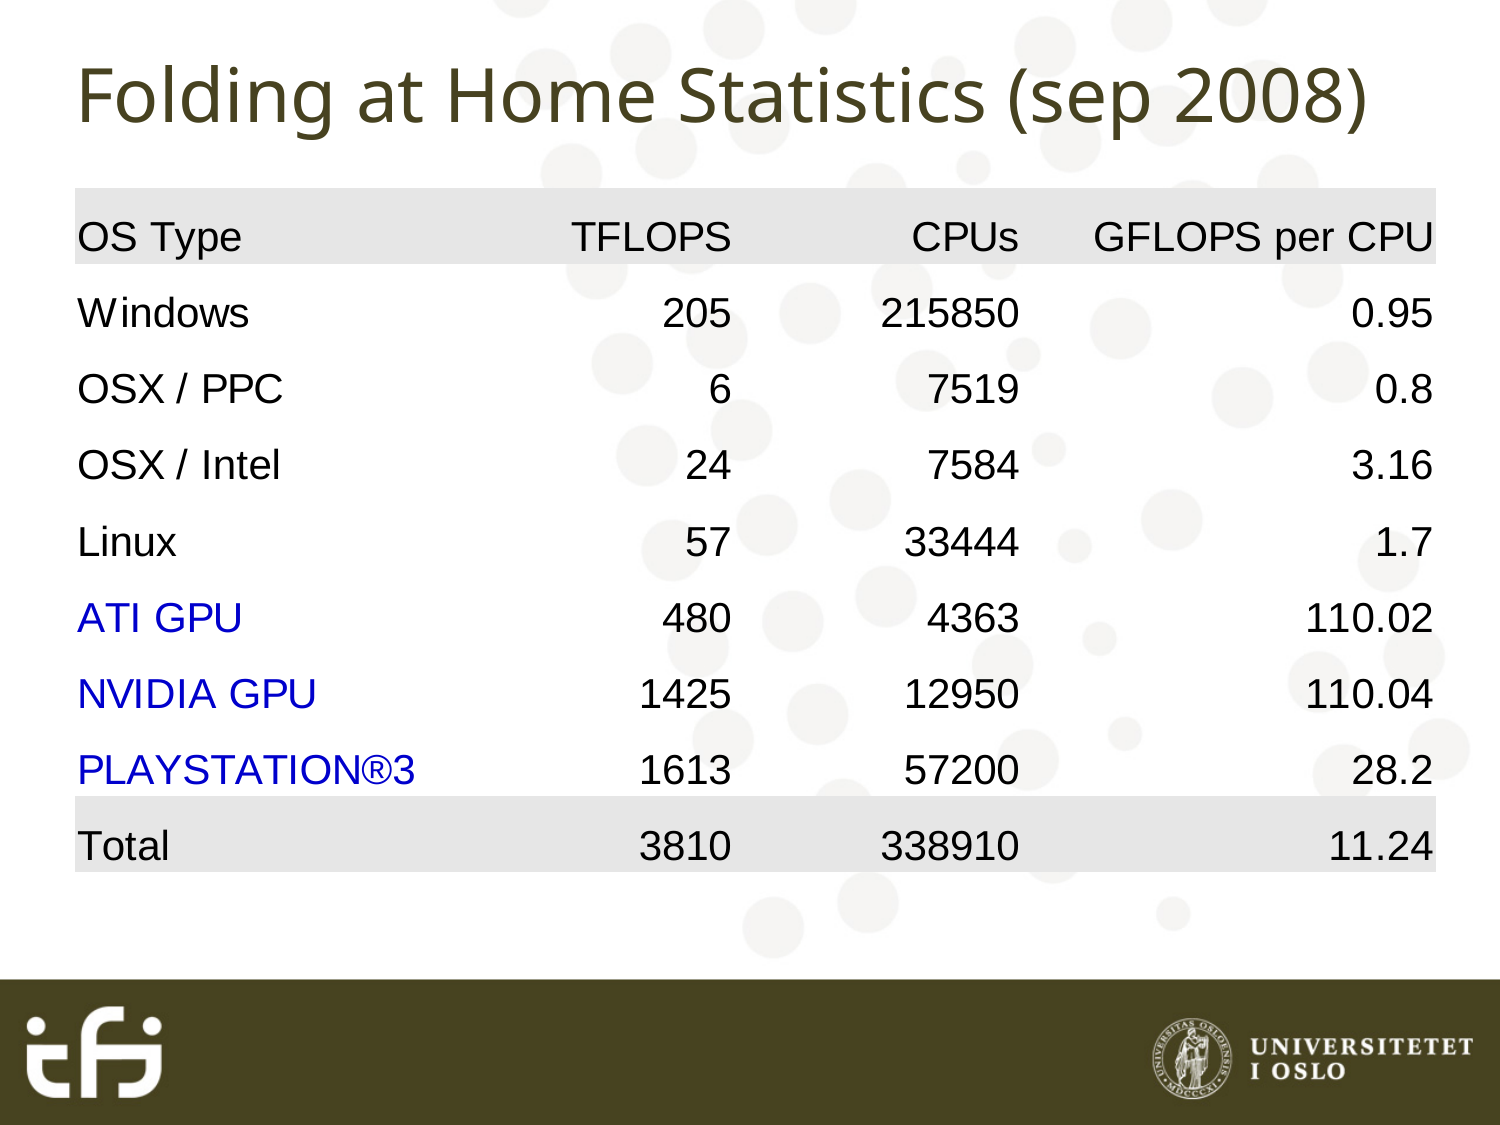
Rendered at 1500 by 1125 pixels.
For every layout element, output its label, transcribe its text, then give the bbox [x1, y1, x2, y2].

picture [0, 0, 1500, 1125]
title Folding at Home Statistics (sep 2008) [75, 40, 1500, 146]
chart [75, 187, 1500, 980]
